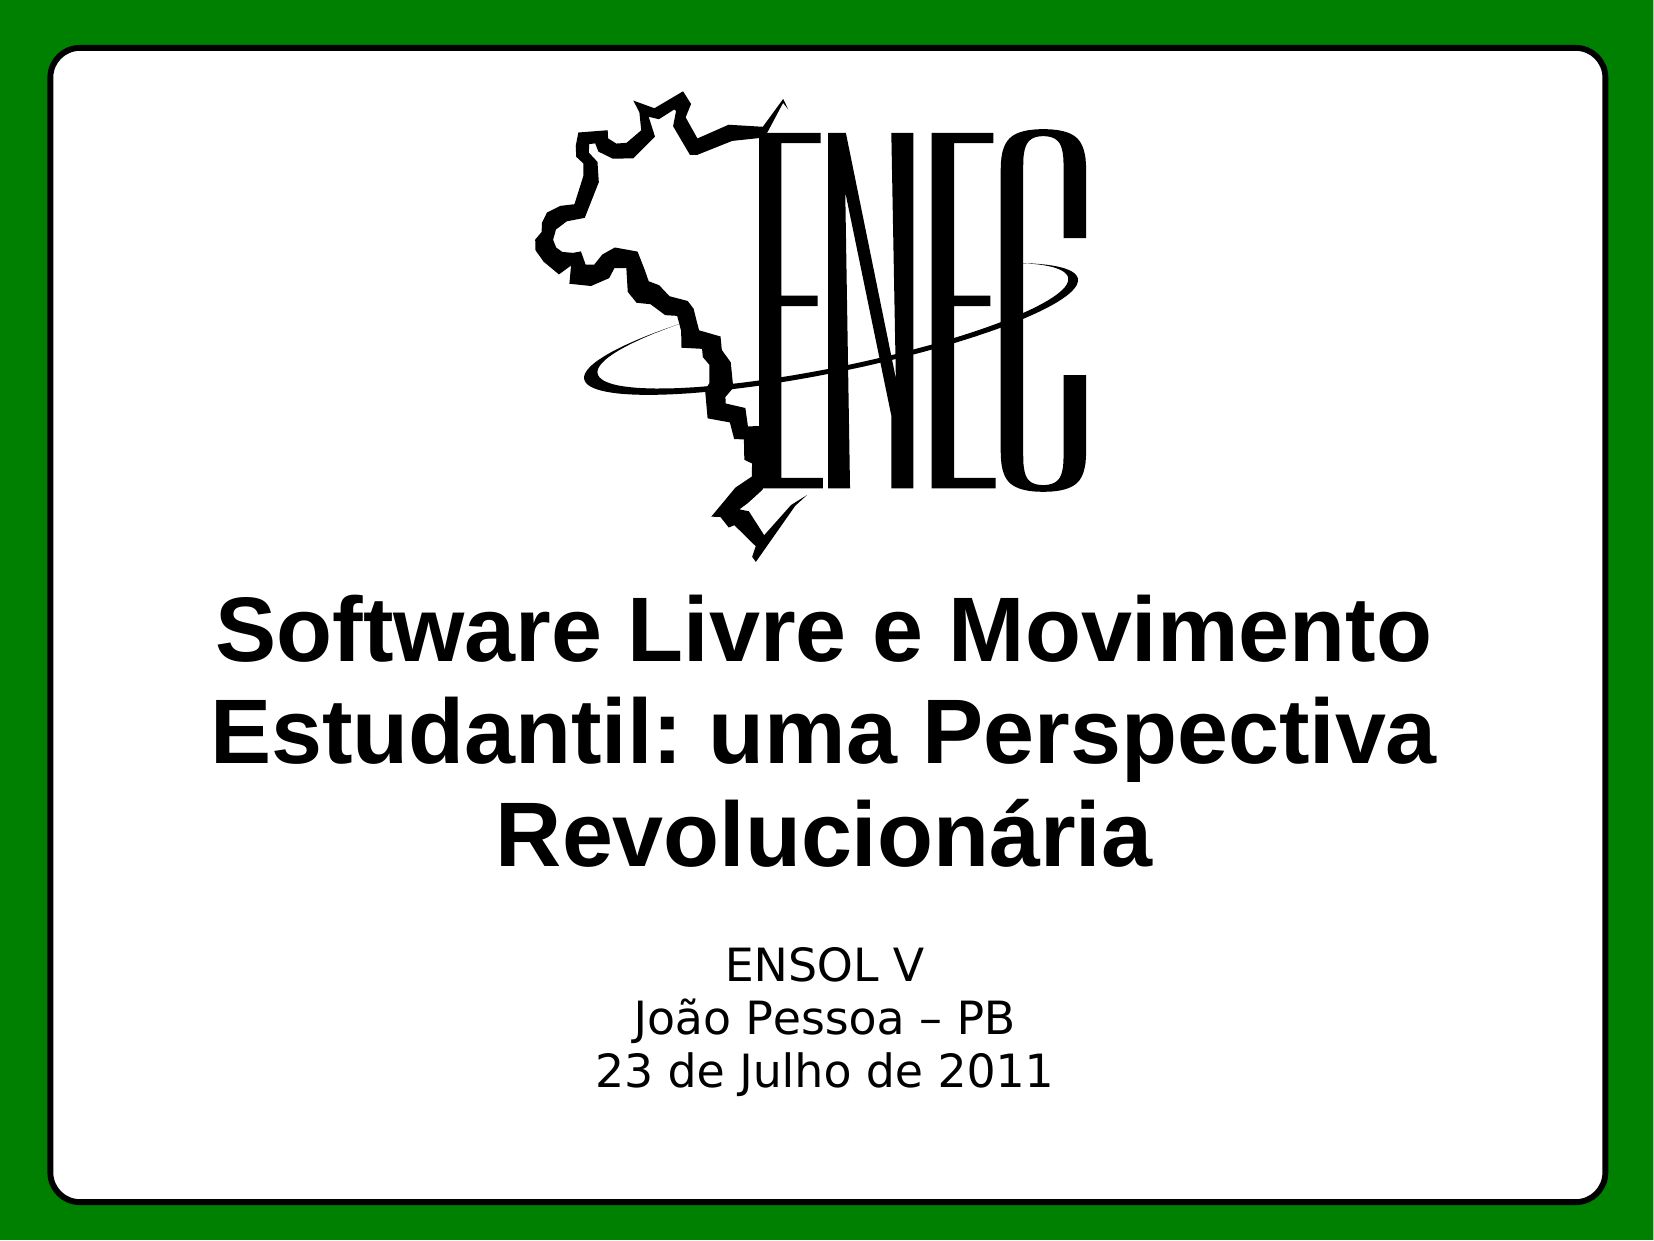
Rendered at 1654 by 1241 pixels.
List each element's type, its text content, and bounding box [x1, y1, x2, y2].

title Software Livre e Movimento Estudantil: uma Perspectiva Revolucionária ENSOL V João Pessoa – PB 23 de Julho de 2011 [118, 578, 1531, 1099]
picture [499, 81, 1125, 604]
